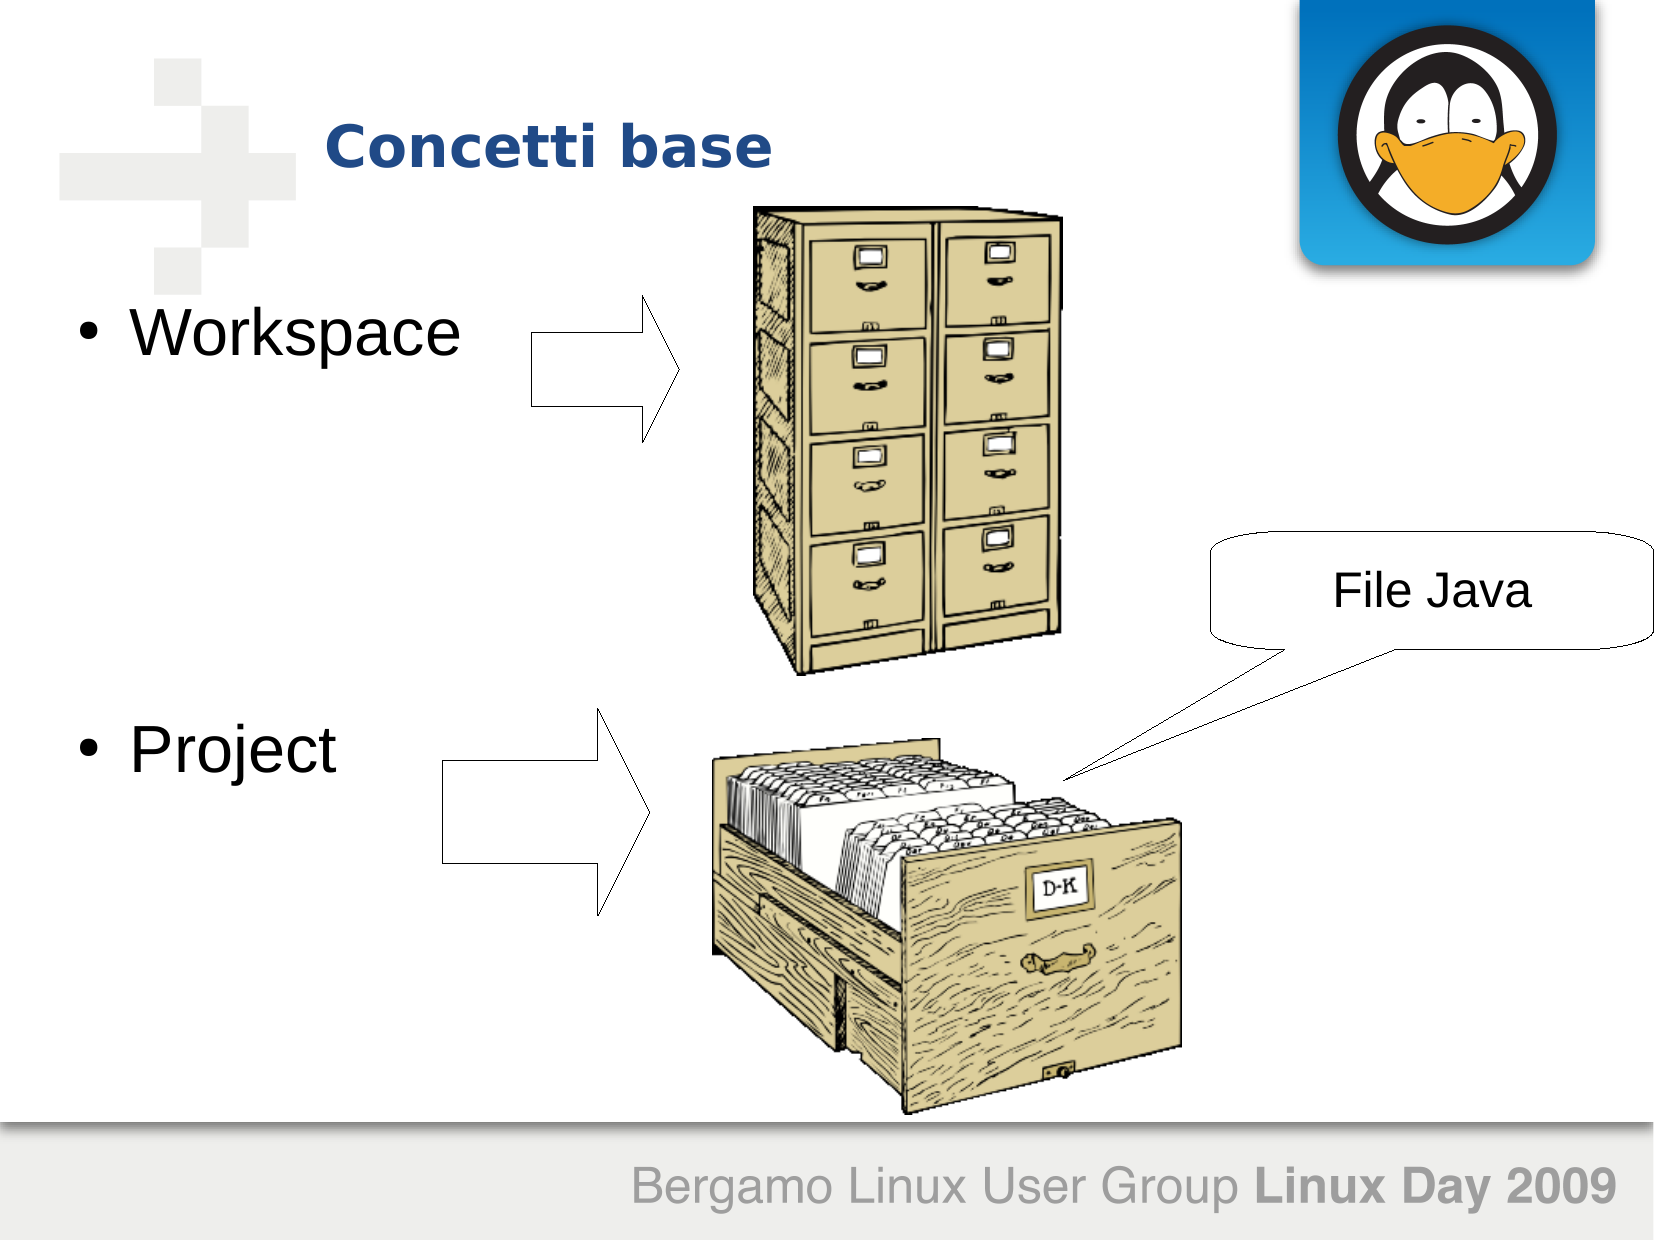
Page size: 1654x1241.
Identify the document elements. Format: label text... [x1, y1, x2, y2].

list Workspace Project [59, 295, 591, 1078]
text_box [442, 708, 650, 916]
title Concetti base [324, 66, 1247, 229]
text_box File Java [1063, 531, 1654, 781]
text_box [531, 295, 680, 443]
picture [0, 0, 1654, 1240]
